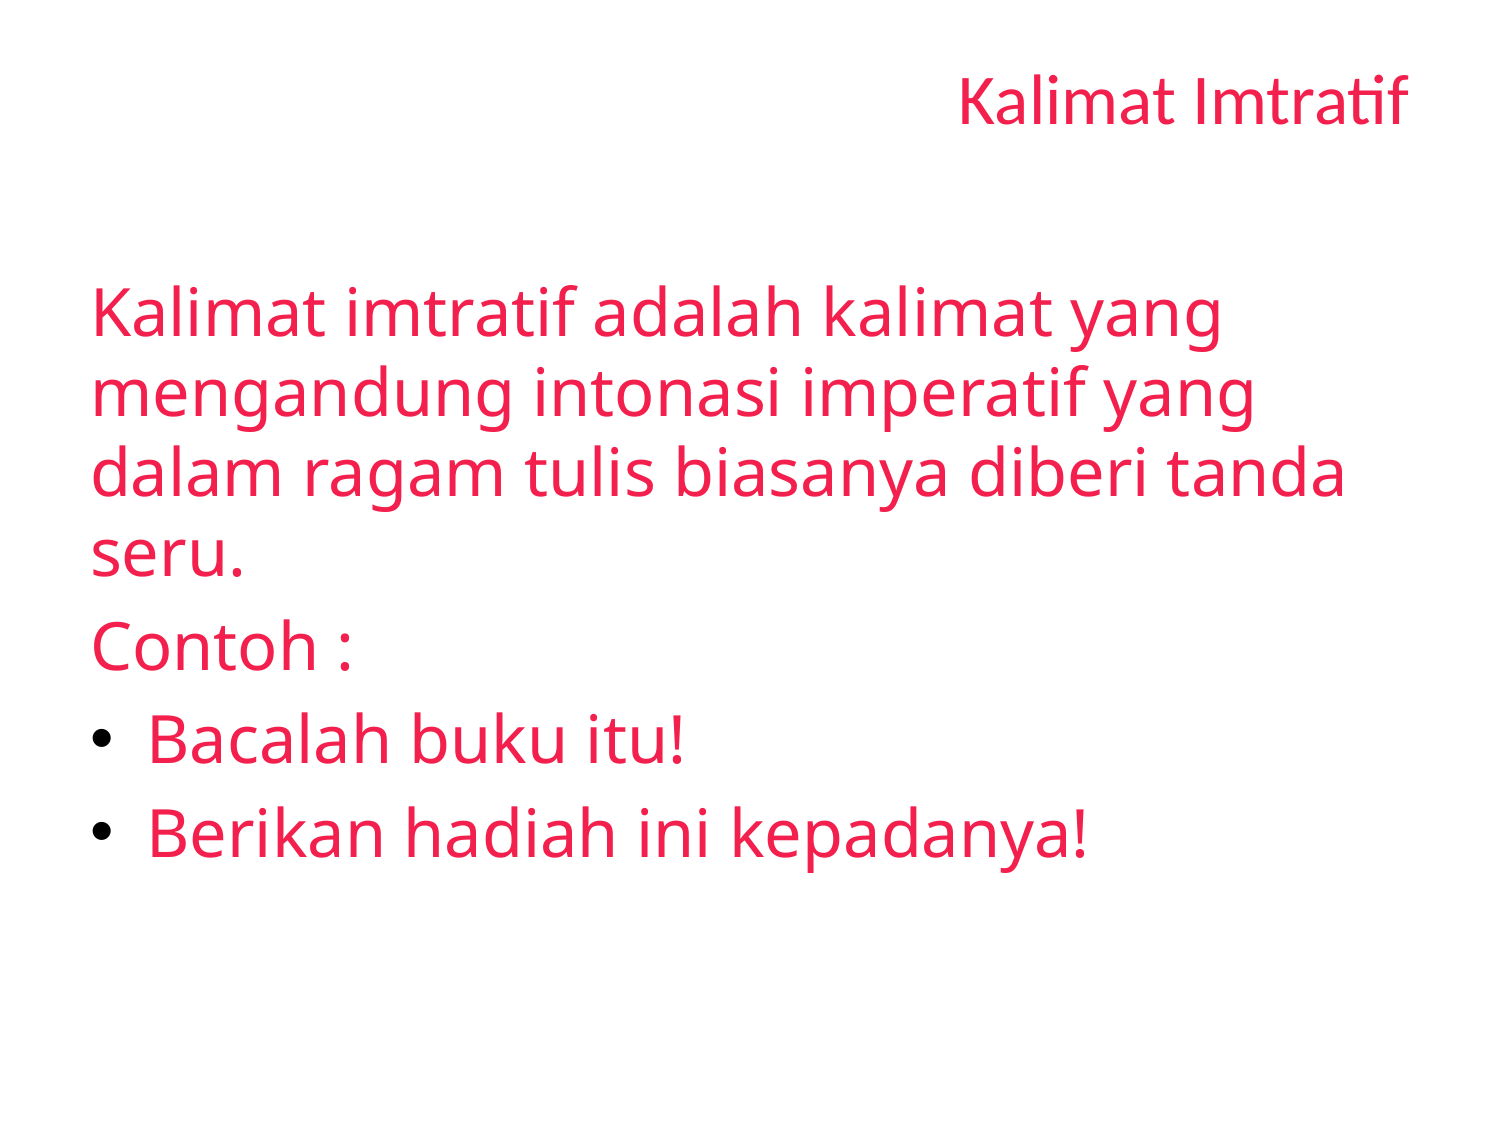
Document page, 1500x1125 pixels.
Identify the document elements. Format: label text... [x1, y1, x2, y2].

title Kalimat Imtratif [75, 45, 1425, 233]
list Kalimat imtratif adalah kalimat yang mengandung intonasi imperatif yang dalam ragam tulis biasanya diberi tanda seru. Contoh : Bacalah buku itu! Berikan hadiah ini kepadanya! [75, 262, 1425, 1005]
